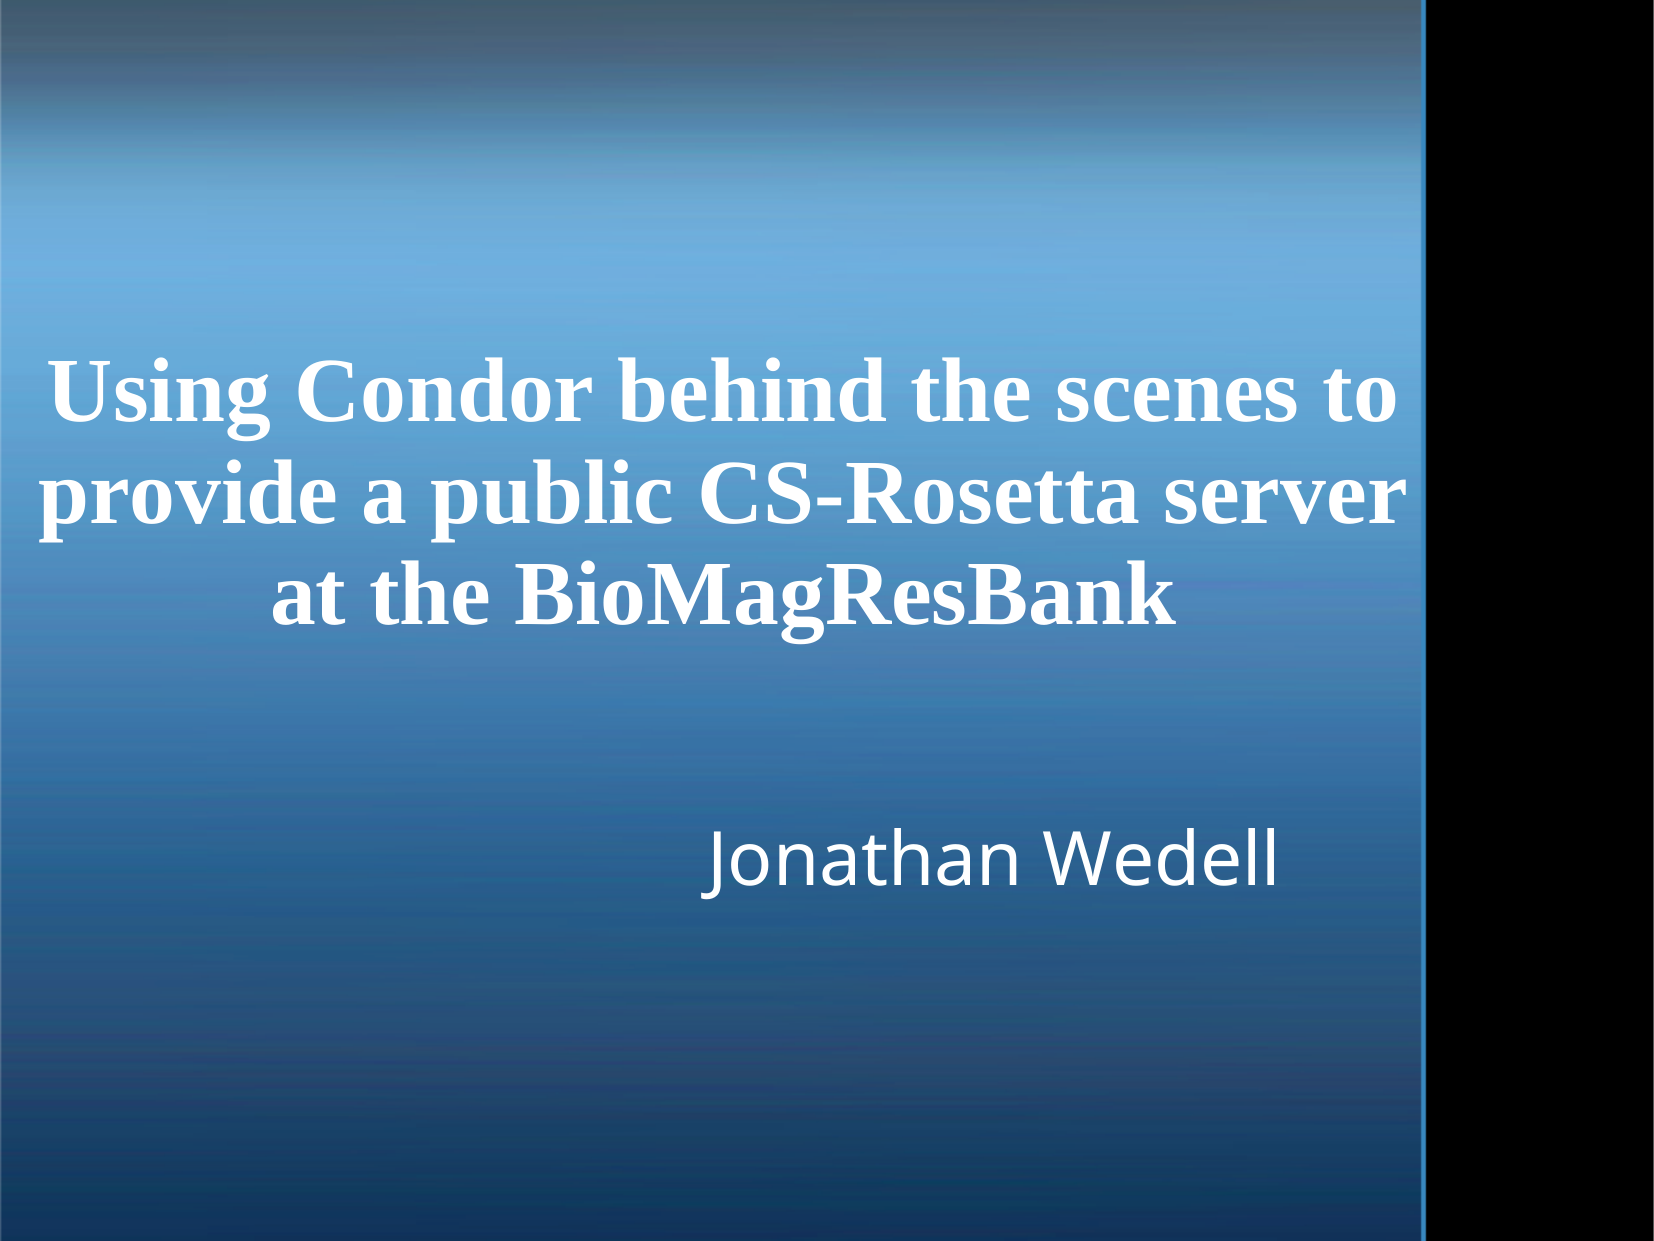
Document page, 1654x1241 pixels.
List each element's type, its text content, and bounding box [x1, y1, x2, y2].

title Jonathan Wedell [337, 812, 1282, 901]
title Using Condor behind the scenes to provide a public CS-Rosetta server at the BioMagResBank [0, 340, 1449, 645]
picture [0, 0, 1654, 1241]
